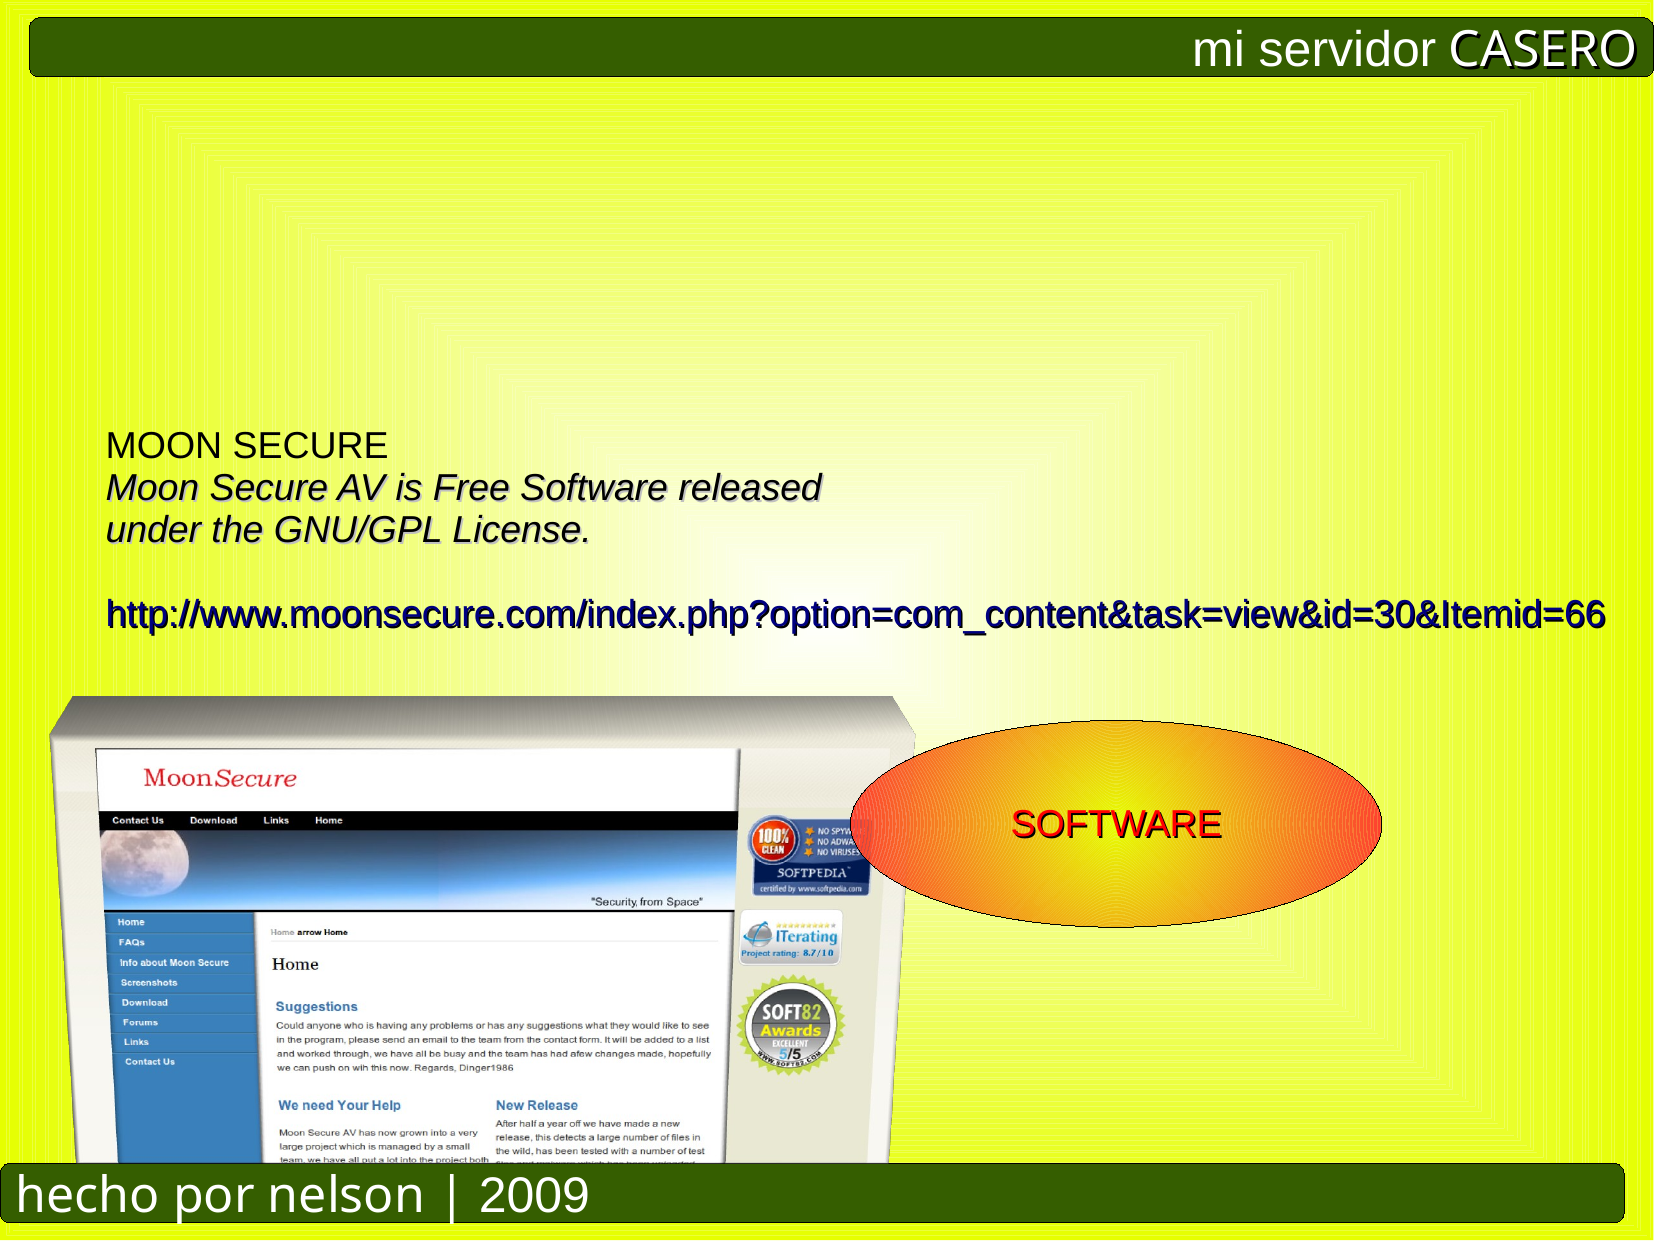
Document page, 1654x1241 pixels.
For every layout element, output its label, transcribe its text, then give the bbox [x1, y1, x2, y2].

text_box SOFTWARE [850, 720, 1382, 928]
text_box MOON SECURE Moon Secure AV is Free Software released under the GNU/GPL License. http://www.moonsecure.com/index.php?option=com_content&task=view&id=30&Itemid=66 [90, 417, 1620, 668]
picture [50, 697, 914, 1163]
